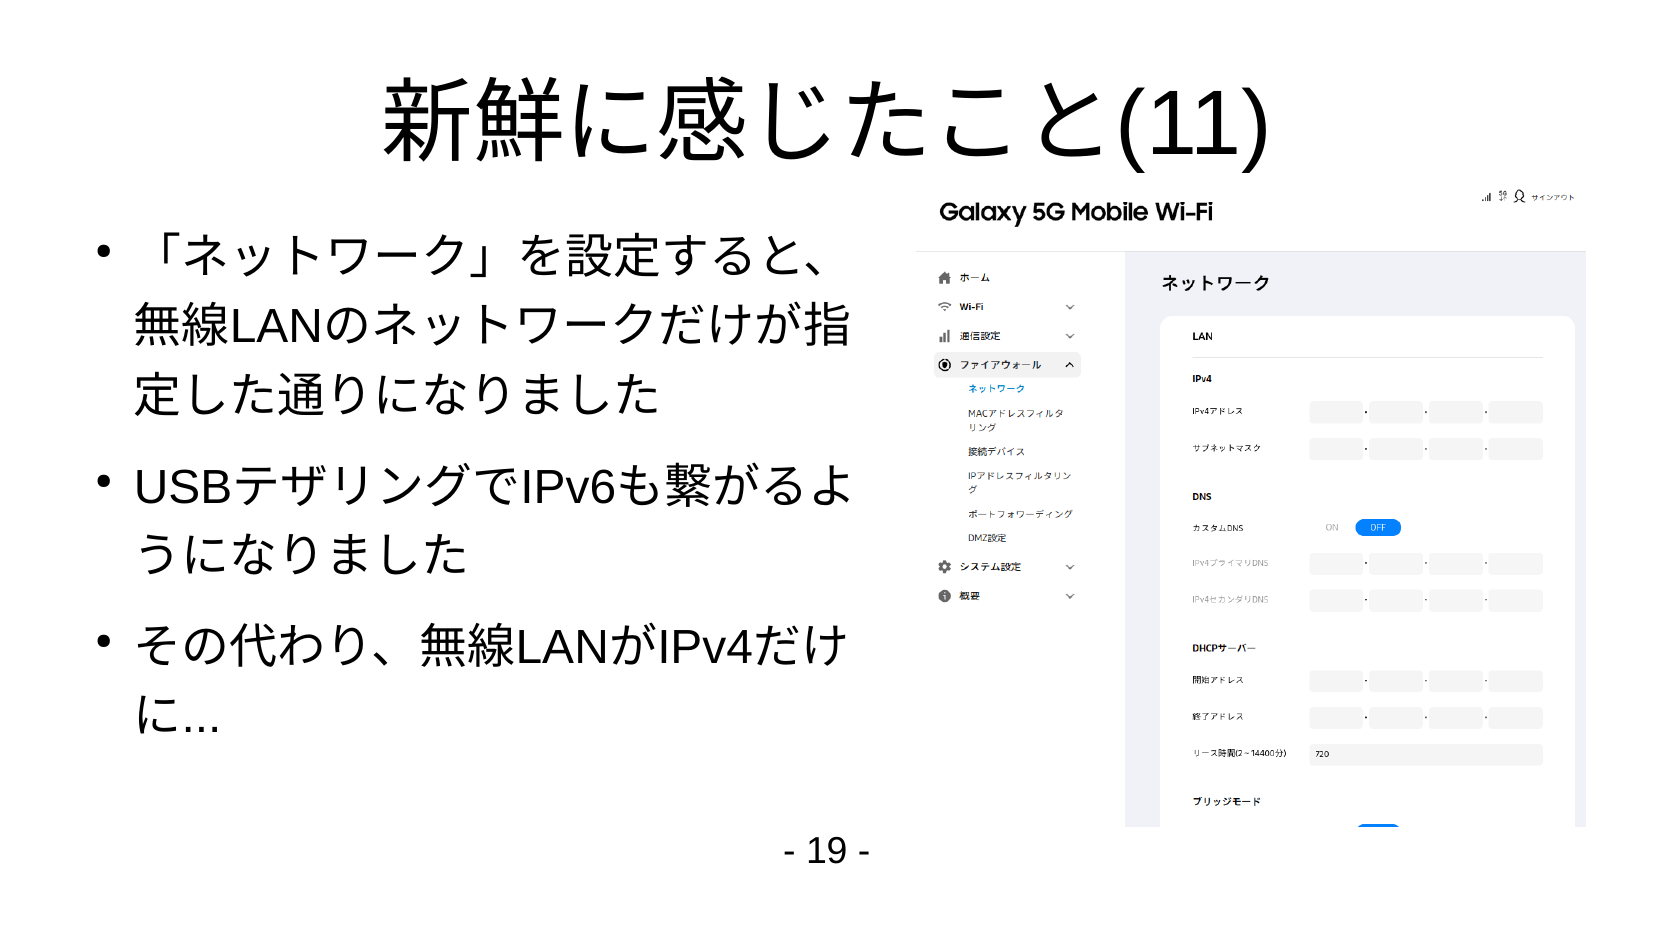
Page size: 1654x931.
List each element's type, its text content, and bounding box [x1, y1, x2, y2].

title 新鮮に感じたこと(11) [82, 37, 1571, 193]
text_box - <番号> - [703, 815, 950, 886]
list 「ネットワーク」を設定すると、無線LANのネットワークだけが指定した通りになりました USBテザリングでIPv6も繋がるようになりました その代わり、無線LANがIPv4だけに... [82, 217, 886, 758]
picture [916, 186, 1586, 827]
